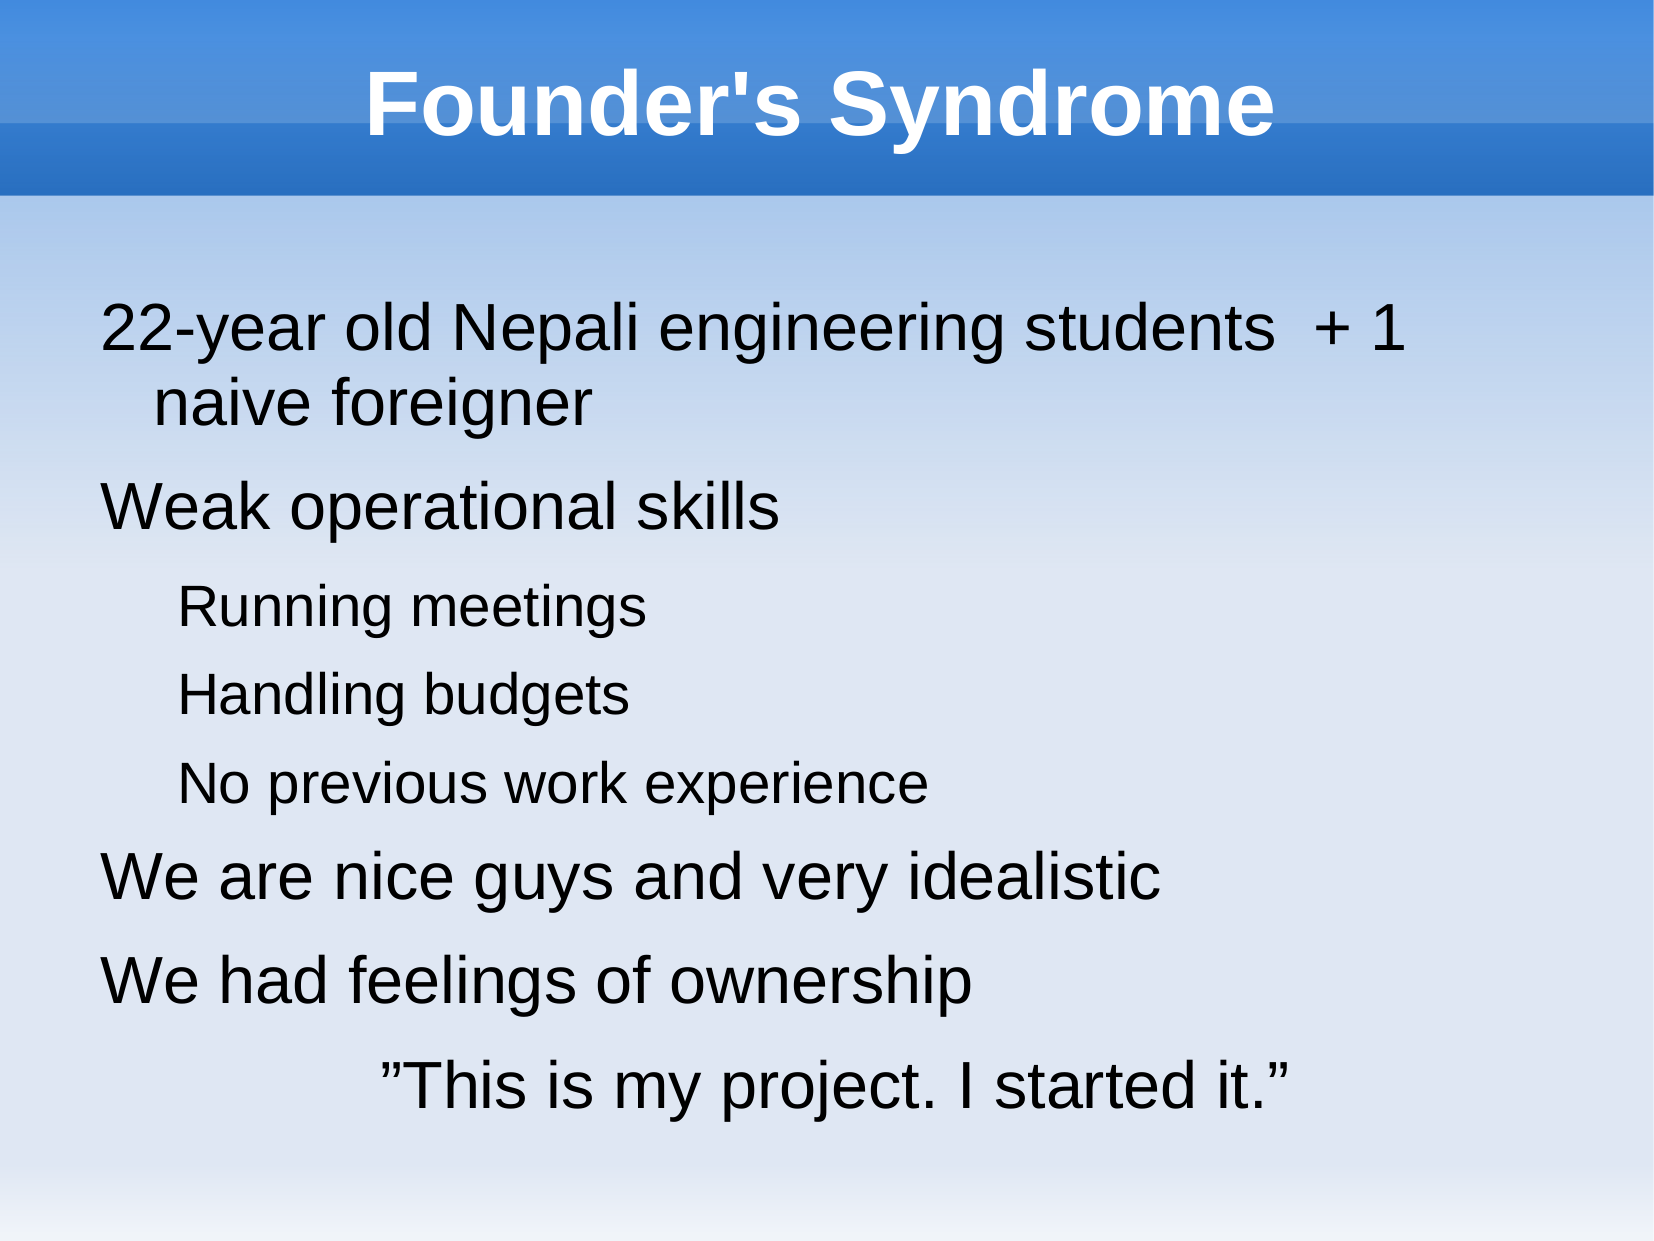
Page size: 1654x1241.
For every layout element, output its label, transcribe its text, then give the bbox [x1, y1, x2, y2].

picture [0, 0, 1654, 1241]
title Founder's Syndrome [76, 7, 1565, 200]
list 22-year old Nepali engineering students + 1 naive foreigner Weak operational skills Running meetings Handling budgets No previous work experience We are nice guys and very idealistic We had feelings of ownership ”This is my project. I started it.” [82, 290, 1571, 1195]
